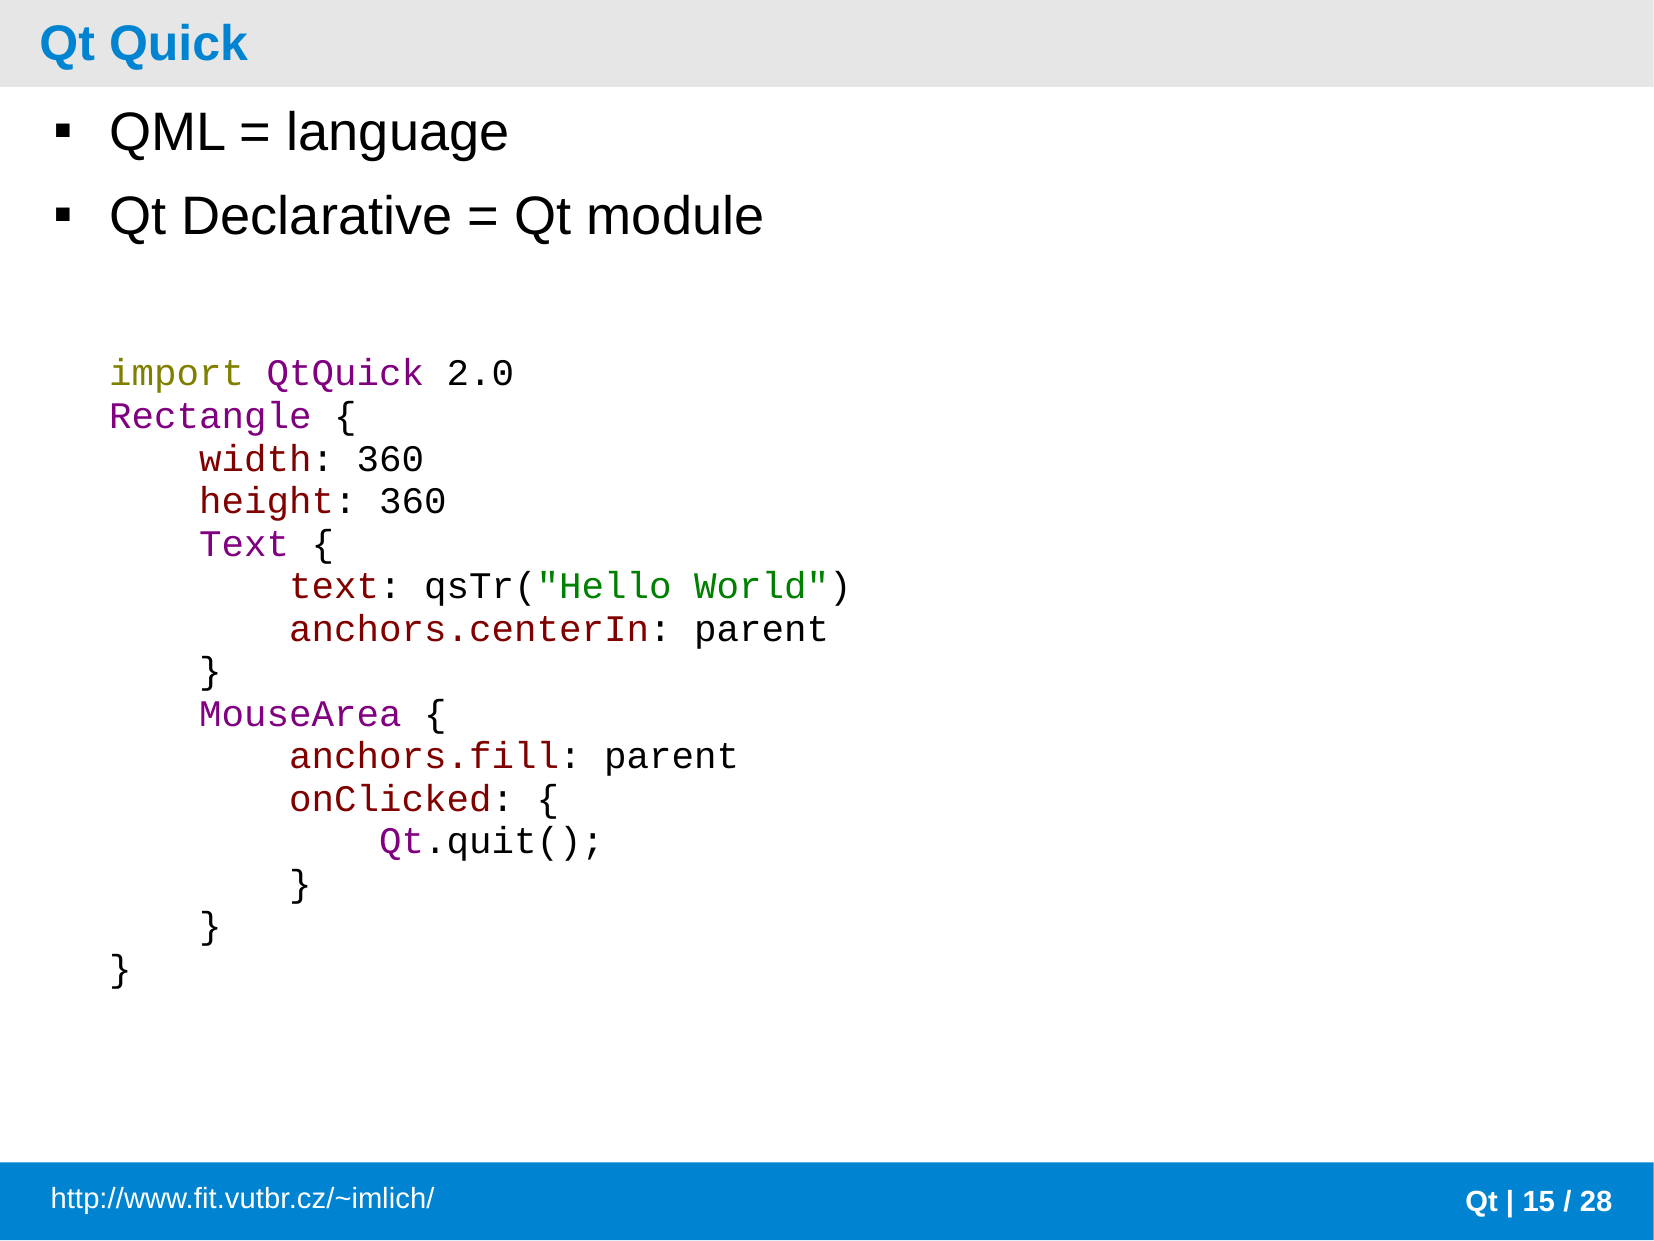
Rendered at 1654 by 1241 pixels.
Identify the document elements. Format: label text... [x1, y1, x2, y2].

list QML = language Qt Declarative = Qt module import QtQuick 2.0 Rectangle { width: 360 height: 360 Text { text: qsTr("Hello World") anchors.centerIn: parent } MouseArea { anchors.fill: parent onClicked: { Qt.quit(); } } } [38, 101, 1616, 1126]
title Qt Quick [39, 5, 1615, 81]
